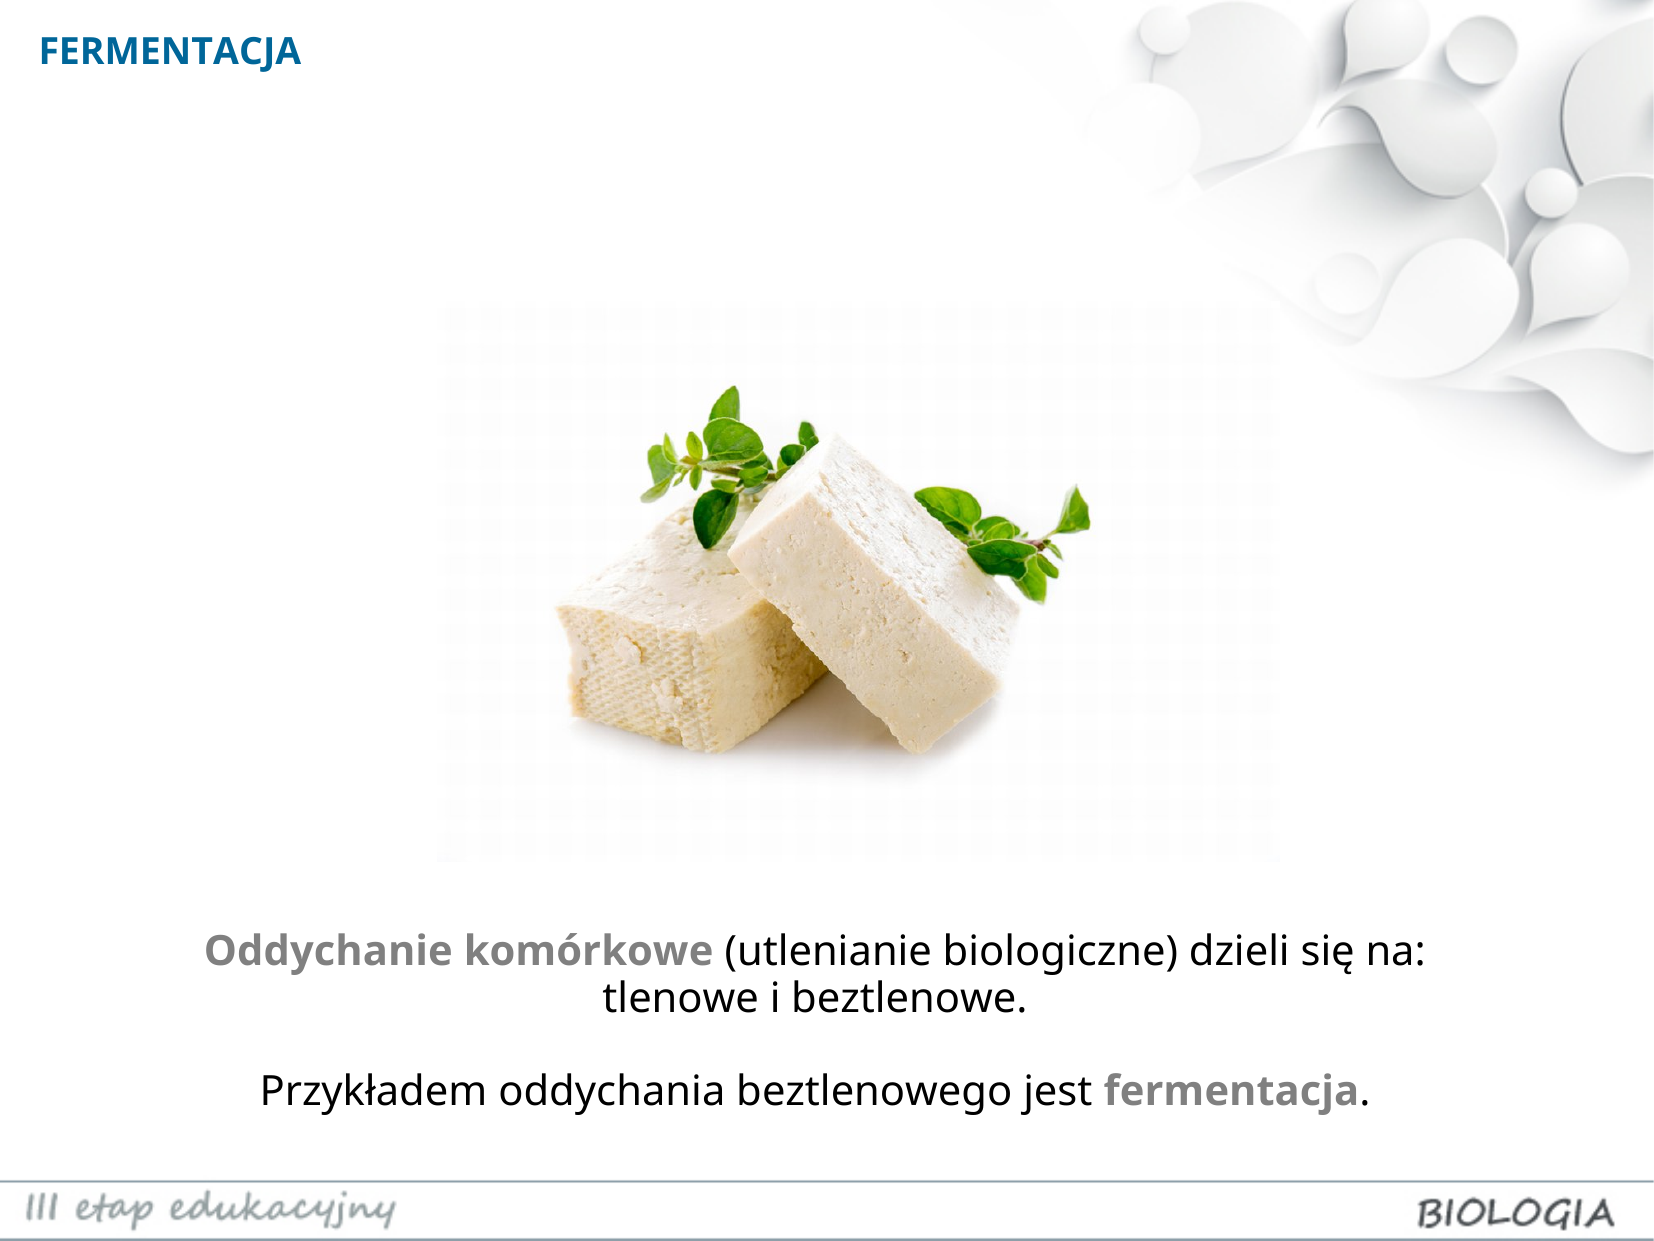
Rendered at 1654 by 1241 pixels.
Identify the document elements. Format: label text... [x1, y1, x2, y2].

text_box FERMENTACJA [23, 23, 1276, 81]
picture [0, 0, 1654, 1241]
title Oddychanie komórkowe (utlenianie biologiczne) dzieli się na: tlenowe i beztlenowe. Przykładem oddychania beztlenowego jest fermentacja. [71, 915, 1560, 1128]
